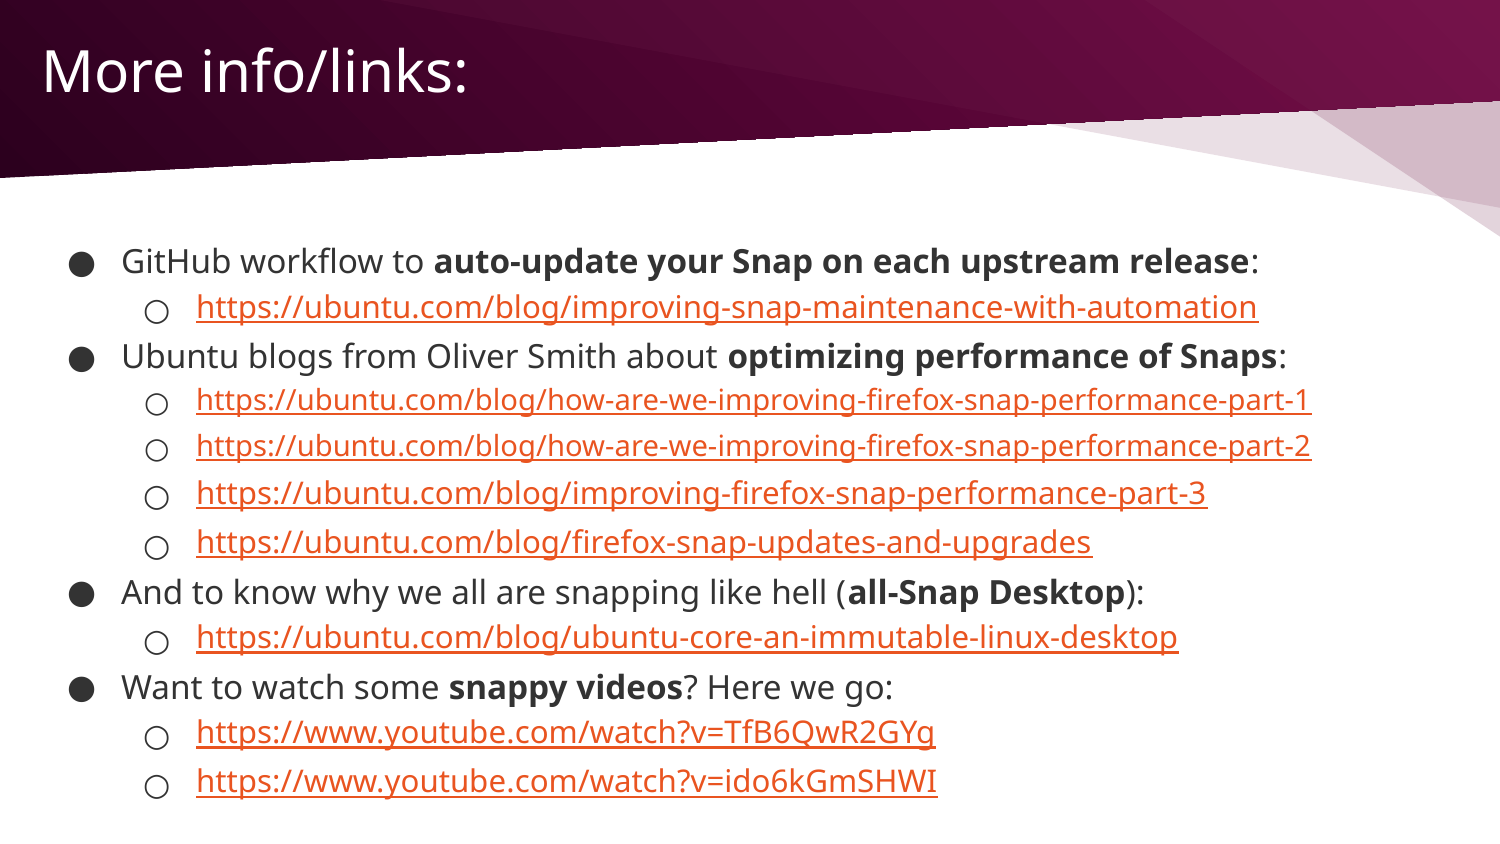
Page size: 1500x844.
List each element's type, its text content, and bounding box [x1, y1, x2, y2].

title More info/links: [41, 5, 1336, 134]
list GitHub workflow to auto-update your Snap on each upstream release: https://ubuntu.com/blog/improving-snap-maintenance-with-automation Ubuntu blogs from Oliver Smith about optimizing performance of Snaps: https://ubuntu.com/blog/how-are-we-improving-firefox-snap-performance-part-1 https://ubuntu.com/blog/how-are-we-improving-firefox-snap-performance-part-2 https://ubuntu.com/blog/improving-firefox-snap-performance-part-3 https://ubuntu.com/blog/firefox-snap-updates-and-upgrades And to know why we all are snapping like hell (all-Snap Desktop): https://ubuntu.com/blog/ubuntu-core-an-immutable-linux-desktop Want to watch some snappy videos? Here we go: https://www.youtube.com/watch?v=TfB6QwR2GYg https://www.youtube.com/watch?v=ido6kGmSHWI [35, 229, 1324, 789]
